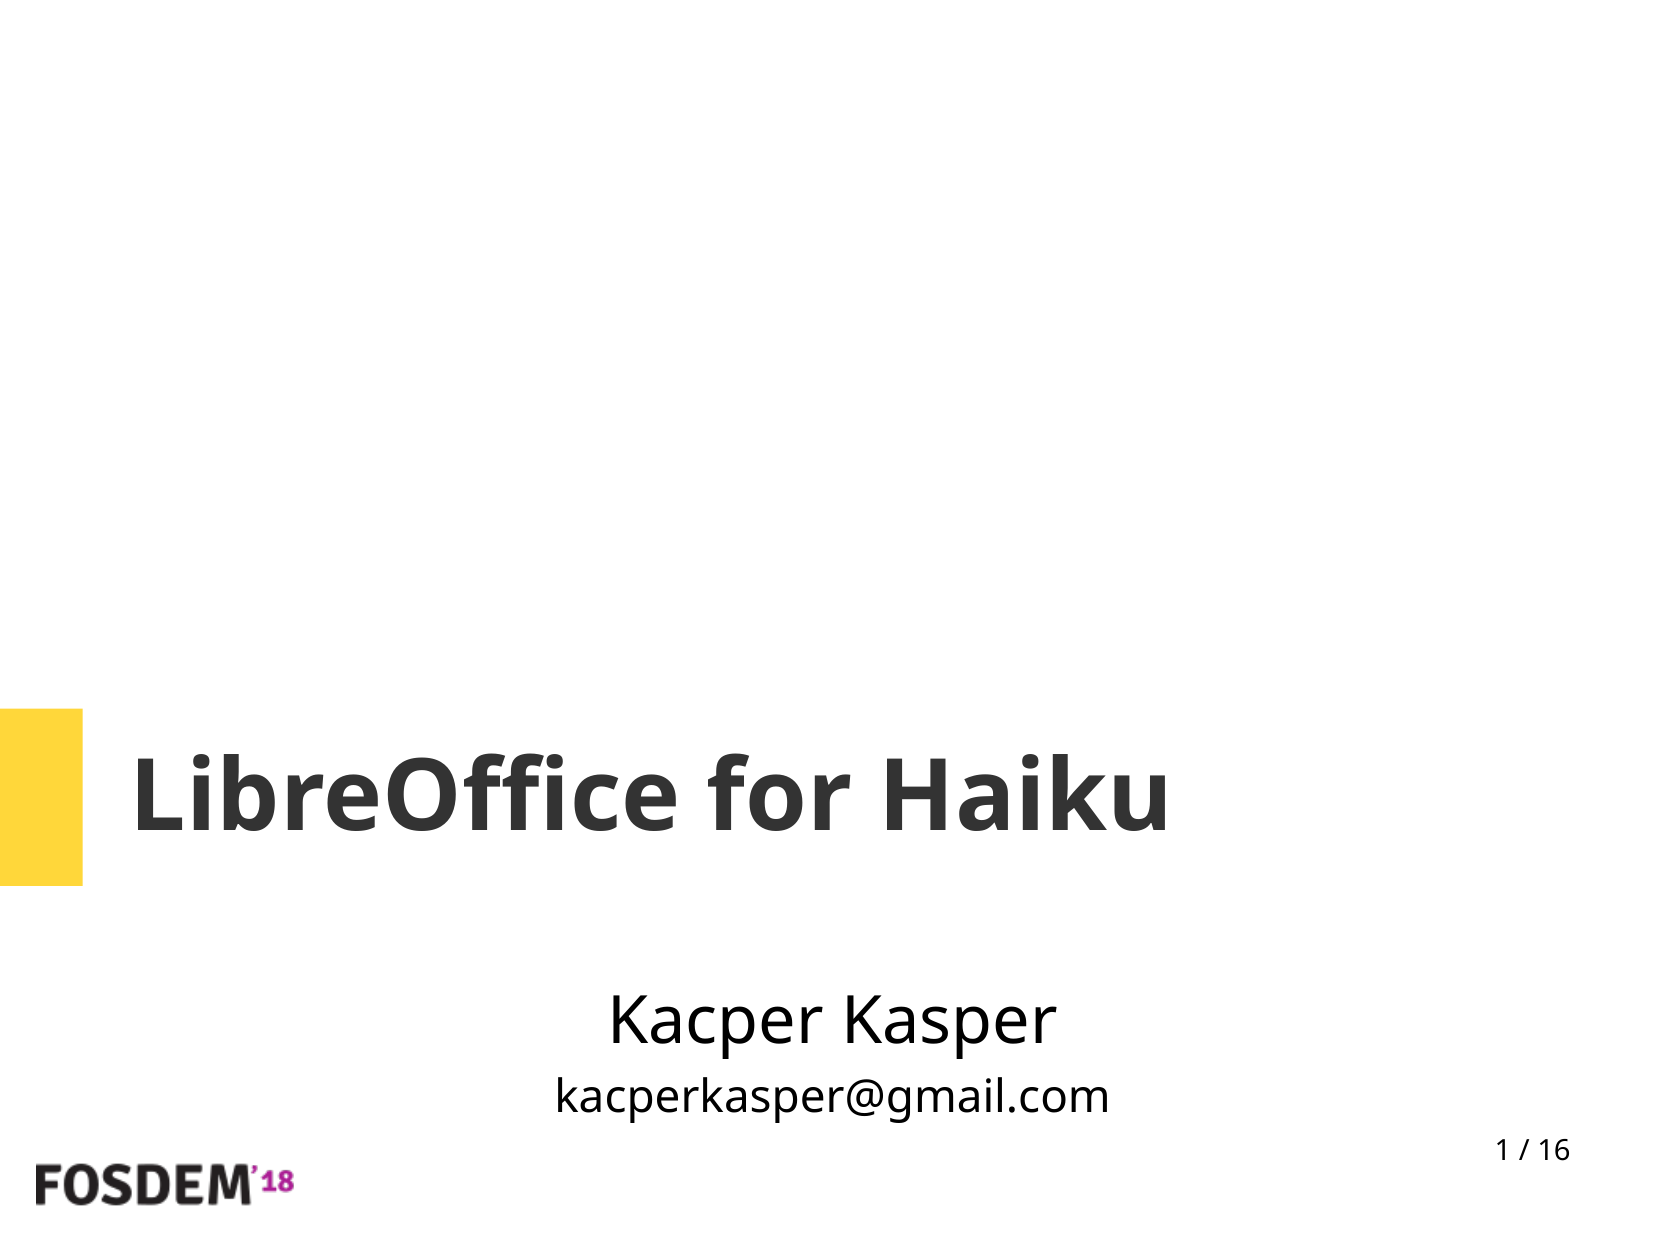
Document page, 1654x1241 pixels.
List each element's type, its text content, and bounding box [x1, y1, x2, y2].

subtitle Kacper Kasper kacperkasper@gmail.com [129, 968, 1536, 1130]
title LibreOffice for Haiku [129, 655, 1536, 928]
picture [36, 1145, 308, 1223]
